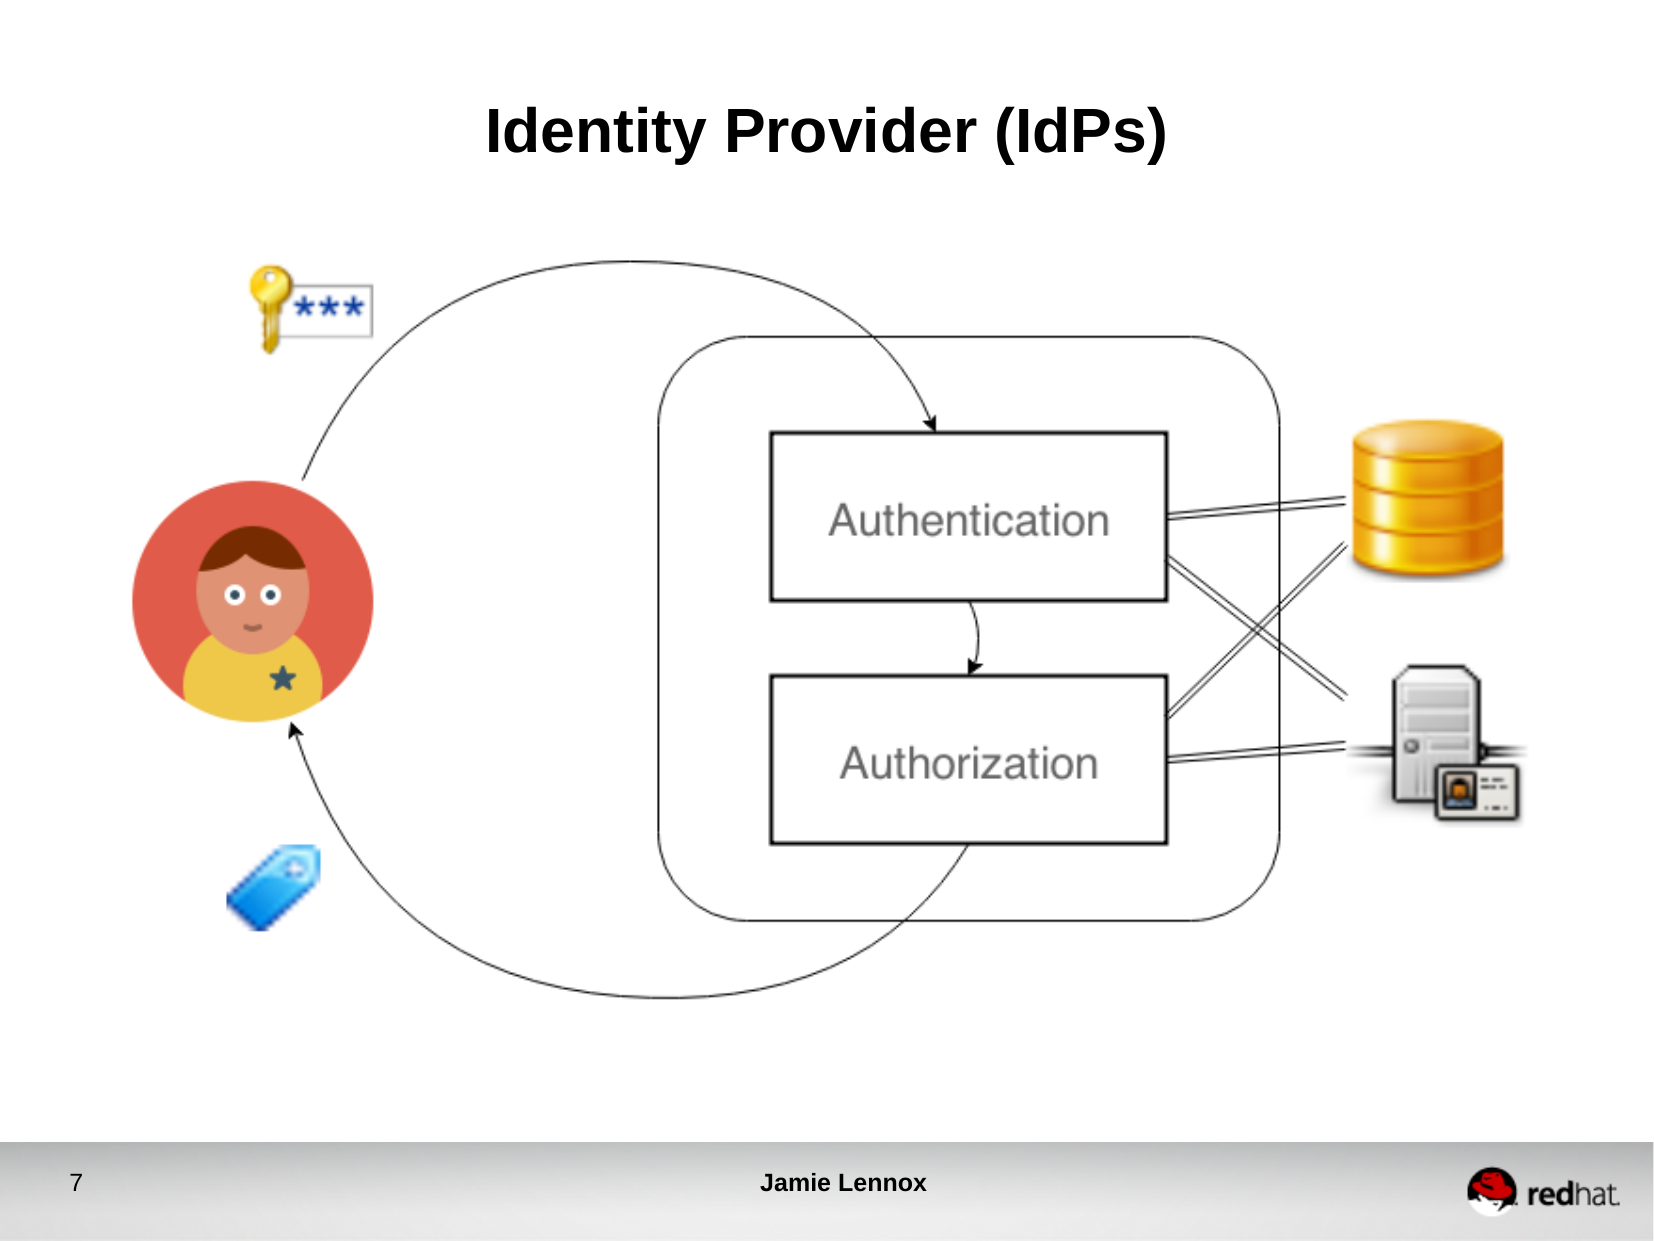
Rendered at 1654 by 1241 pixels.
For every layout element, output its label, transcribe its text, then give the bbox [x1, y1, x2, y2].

picture [129, 244, 1533, 1039]
title Identity Provider (IdPs) [82, 37, 1571, 226]
picture [0, 1142, 1654, 1241]
